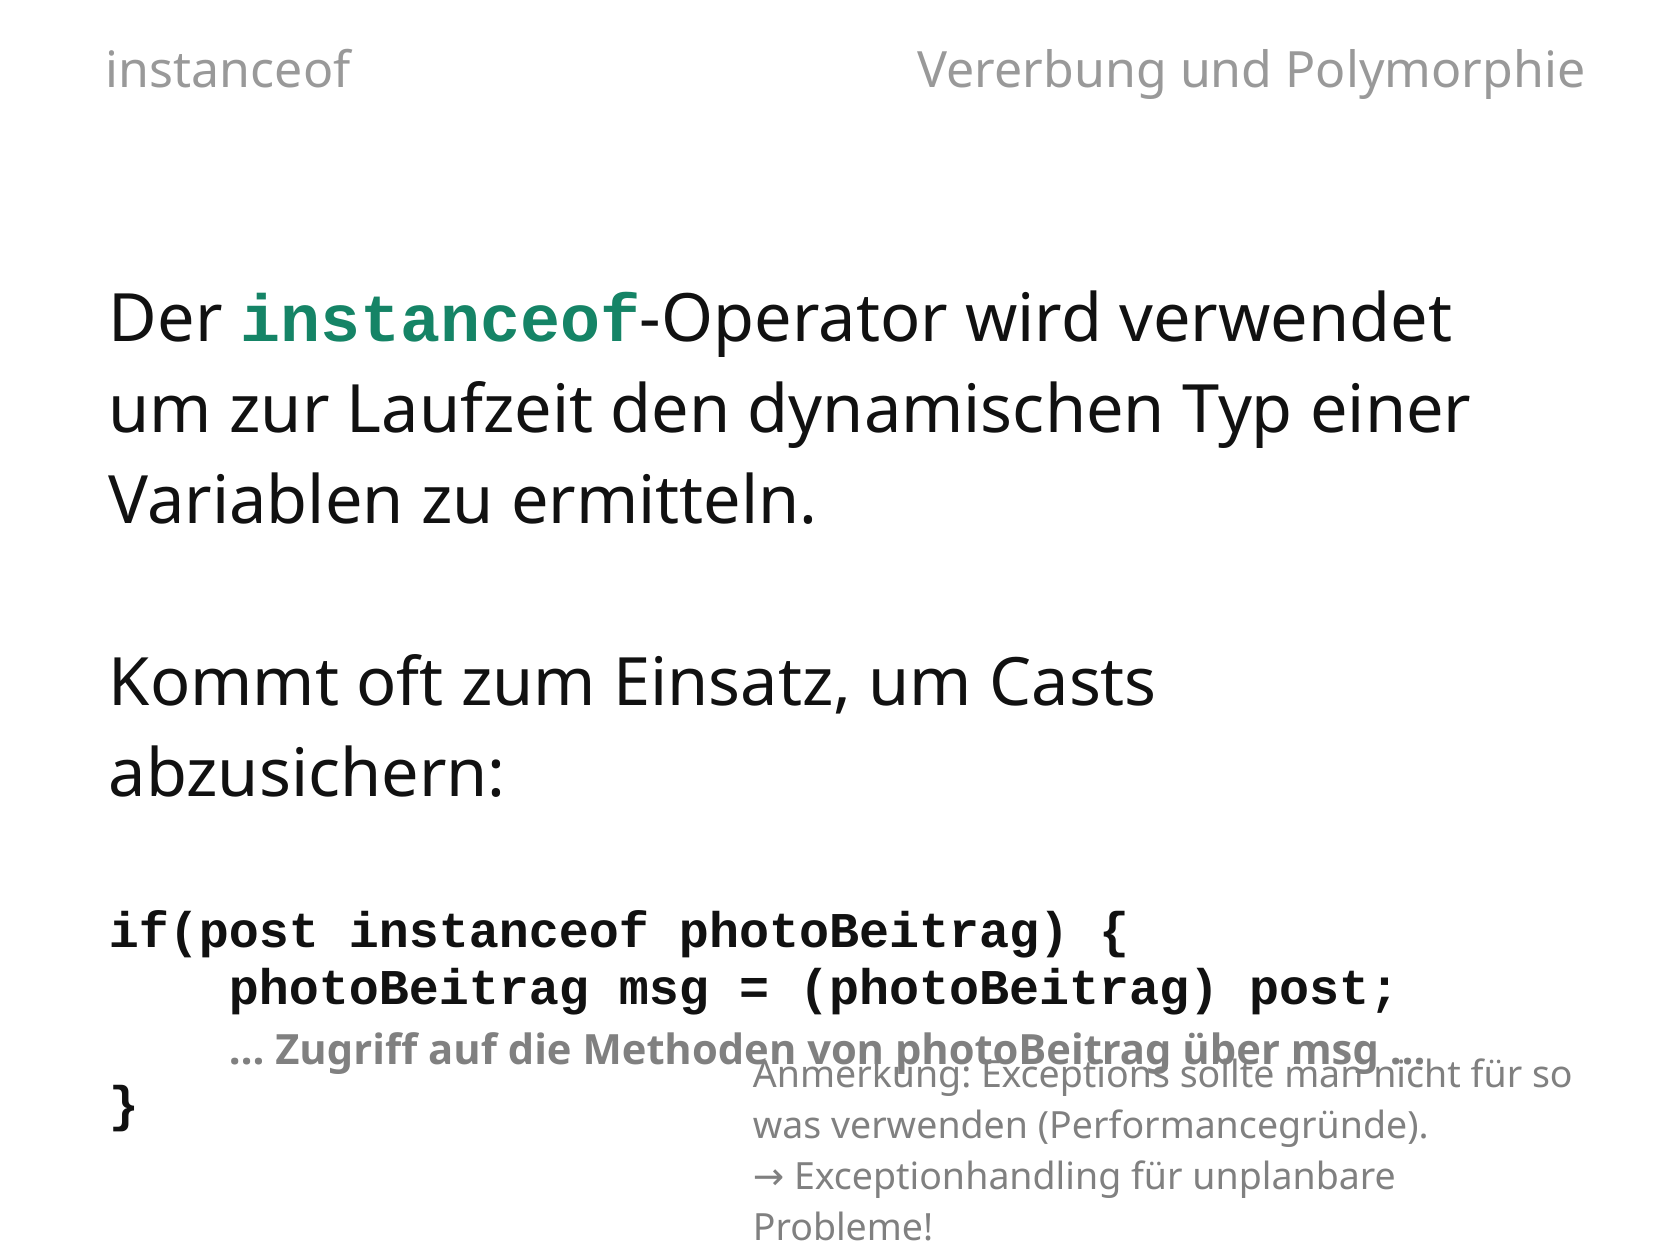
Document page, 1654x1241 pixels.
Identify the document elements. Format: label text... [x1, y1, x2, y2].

text_box instanceof Vererbung und Polymorphie [59, 29, 1625, 119]
text_box Anmerkung: Exceptions sollte man nicht für so was verwenden (Performancegründe). → Exceptionhandling für unplanbare Probleme! [738, 1040, 1595, 1164]
text_box Der instanceof-Operator wird verwendet um zur Laufzeit den dynamischen Typ einer Variablen zu ermitteln. Kommt oft zum Einsatz, um Casts abzusichern: if(post instanceof photoBeitrag) { photoBeitrag msg = (photoBeitrag) post; … Zugriff auf die Methoden von photoBeitrag über msg … } [94, 262, 1531, 913]
